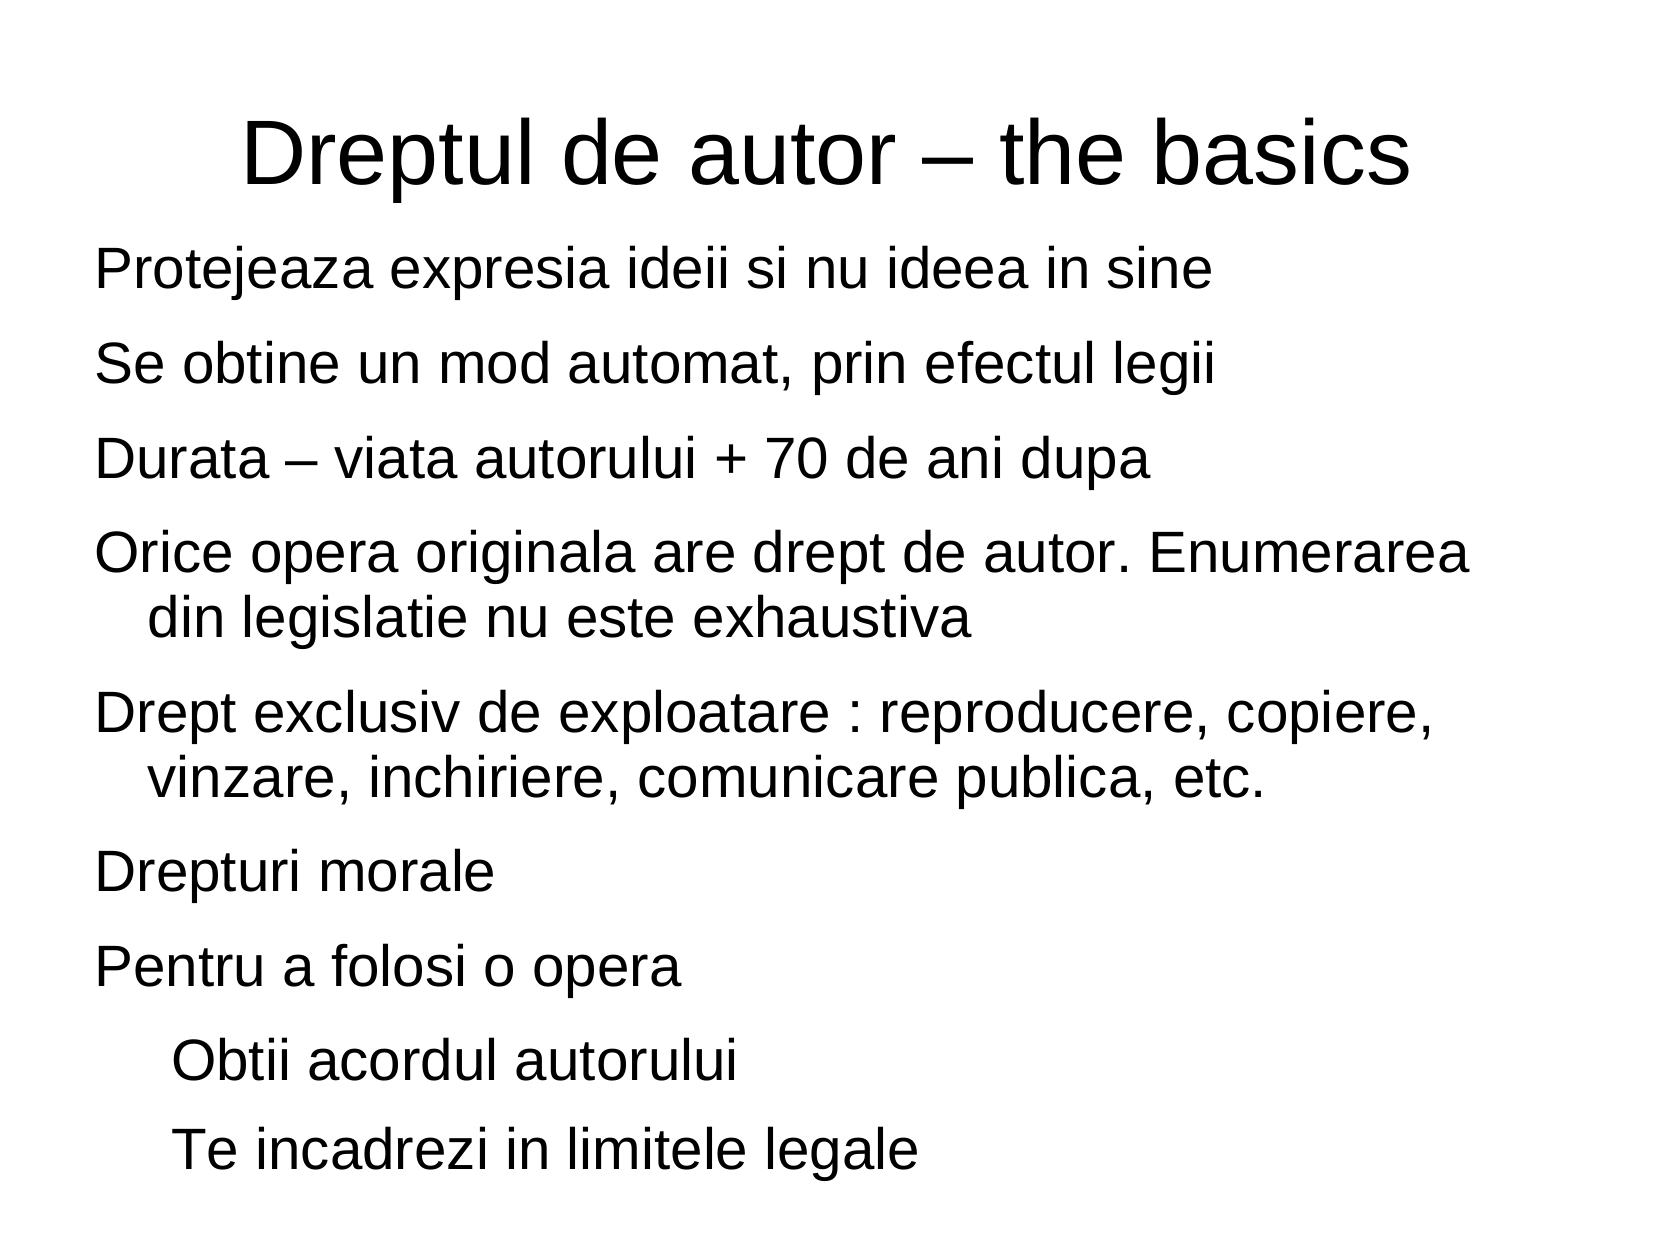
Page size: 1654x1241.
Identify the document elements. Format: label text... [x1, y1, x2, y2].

list Protejeaza expresia ideii si nu ideea in sine Se obtine un mod automat, prin efectul legii Durata – viata autorului + 70 de ani dupa Orice opera originala are drept de autor. Enumerarea din legislatie nu este exhaustiva Drept exclusiv de exploatare : reproducere, copiere, vinzare, inchiriere, comunicare publica, etc. Drepturi morale Pentru a folosi o opera Obtii acordul autorului Te incadrezi in limitele legale [76, 236, 1565, 1180]
title Dreptul de autor – the basics [82, 49, 1571, 257]
